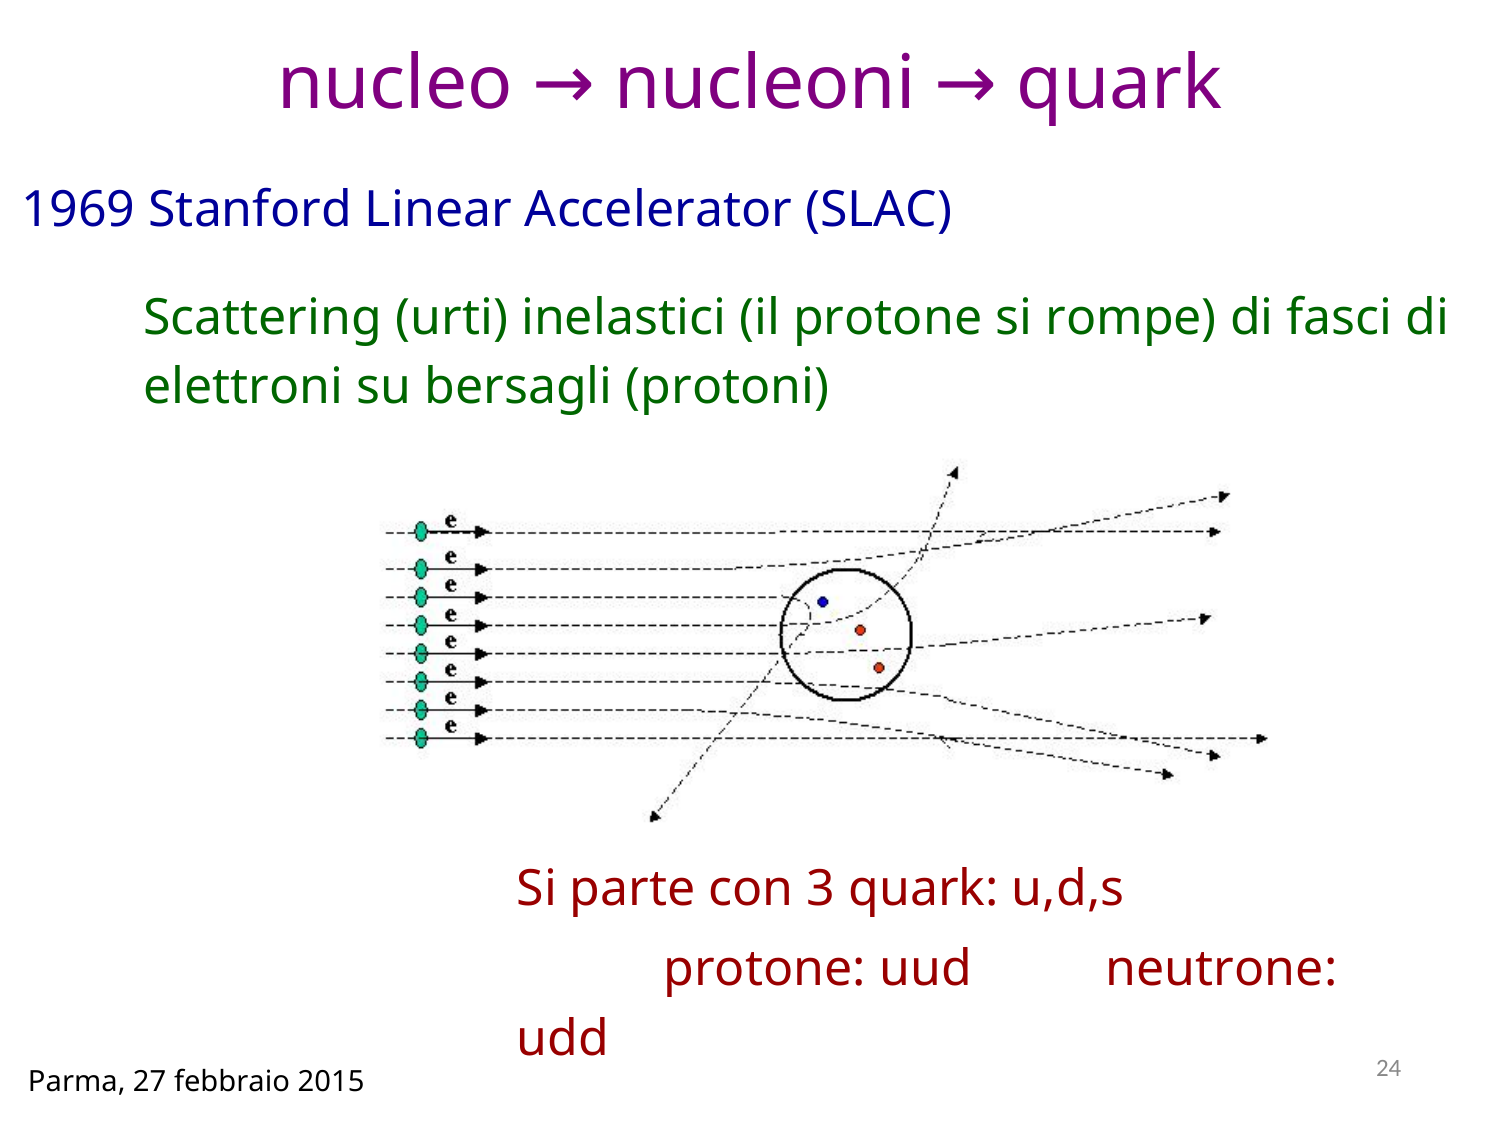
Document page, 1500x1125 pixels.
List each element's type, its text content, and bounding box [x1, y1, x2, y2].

text_box <number> [1074, 1052, 1417, 1095]
text_box Si parte con 3 quark: u,d,s protone: uud neutrone: udd [501, 838, 1430, 1052]
text_box 1969 Stanford Linear Accelerator (SLAC) Scattering (urti) inelastici (il protone si rompe) di fasci di elettroni su bersagli (protoni) [6, 159, 1500, 444]
picture [369, 426, 1324, 874]
text_box nucleo → nucleoni → quark [112, 0, 1388, 153]
